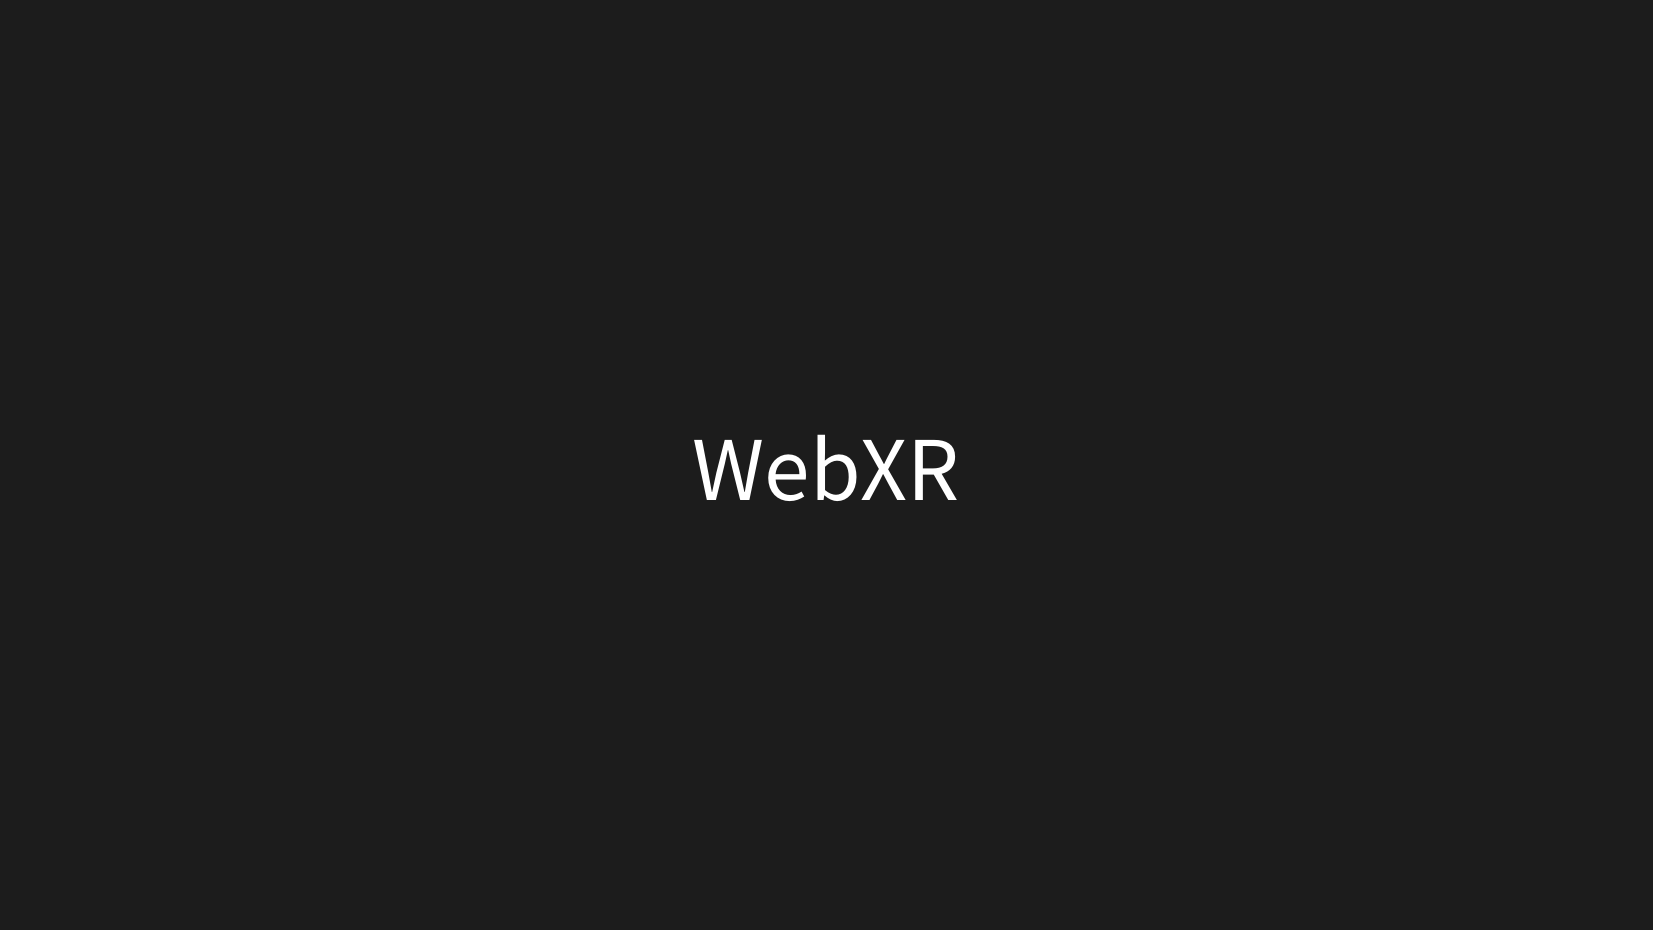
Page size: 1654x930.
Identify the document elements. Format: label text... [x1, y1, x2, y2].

title WebXR [0, 352, 1653, 583]
